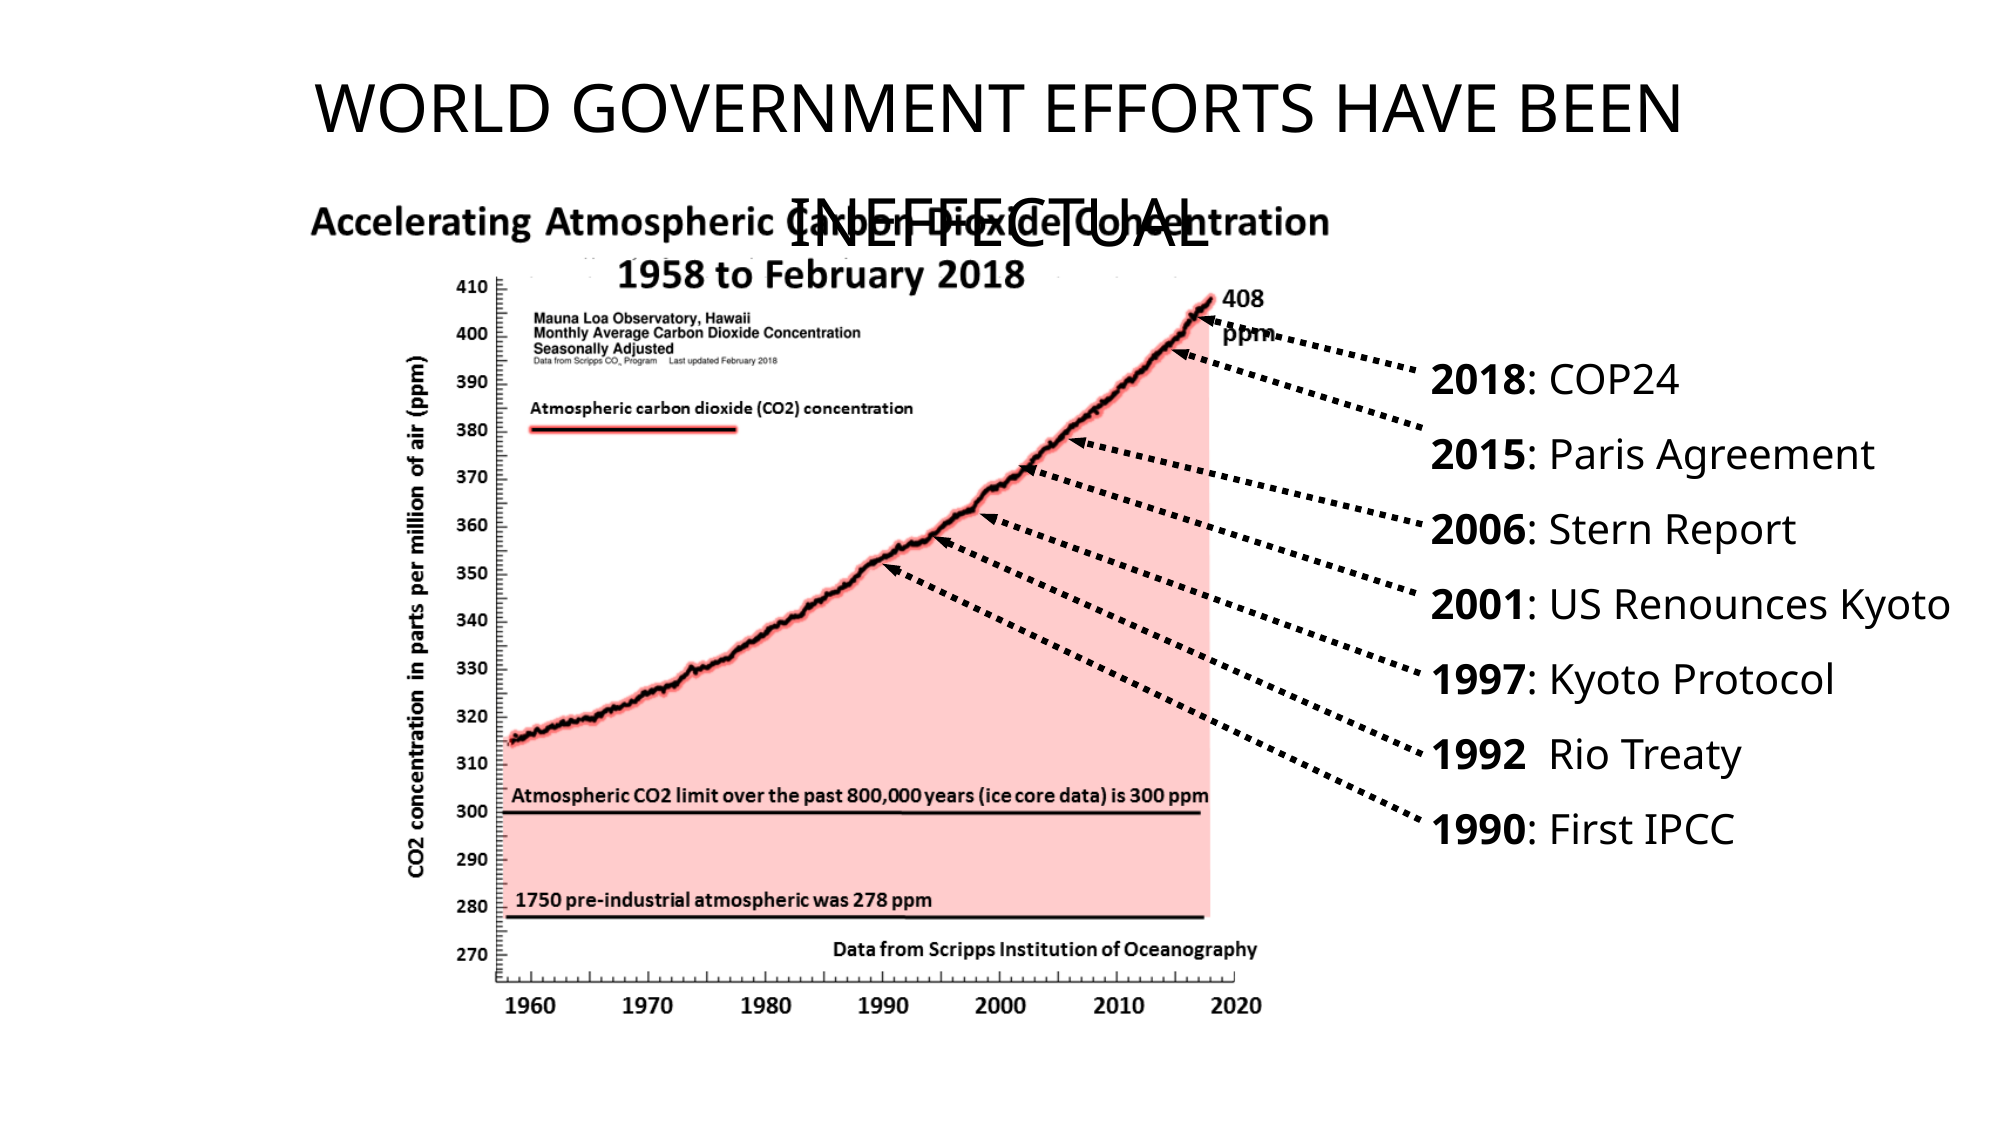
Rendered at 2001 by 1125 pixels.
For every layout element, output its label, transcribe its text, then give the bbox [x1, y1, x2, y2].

text_box WORLD GOVERNMENT EFFORTS HAVE BEEN INEFFECTUAL [169, 23, 1832, 155]
text_box 2018: COP24 2015: Paris Agreement 2006: Stern Report 2001: US Renounces Kyoto 1997: Kyoto Protocol 1992 Rio Treaty 1990: First IPCC [1415, 320, 2000, 866]
picture [258, 191, 1384, 1036]
